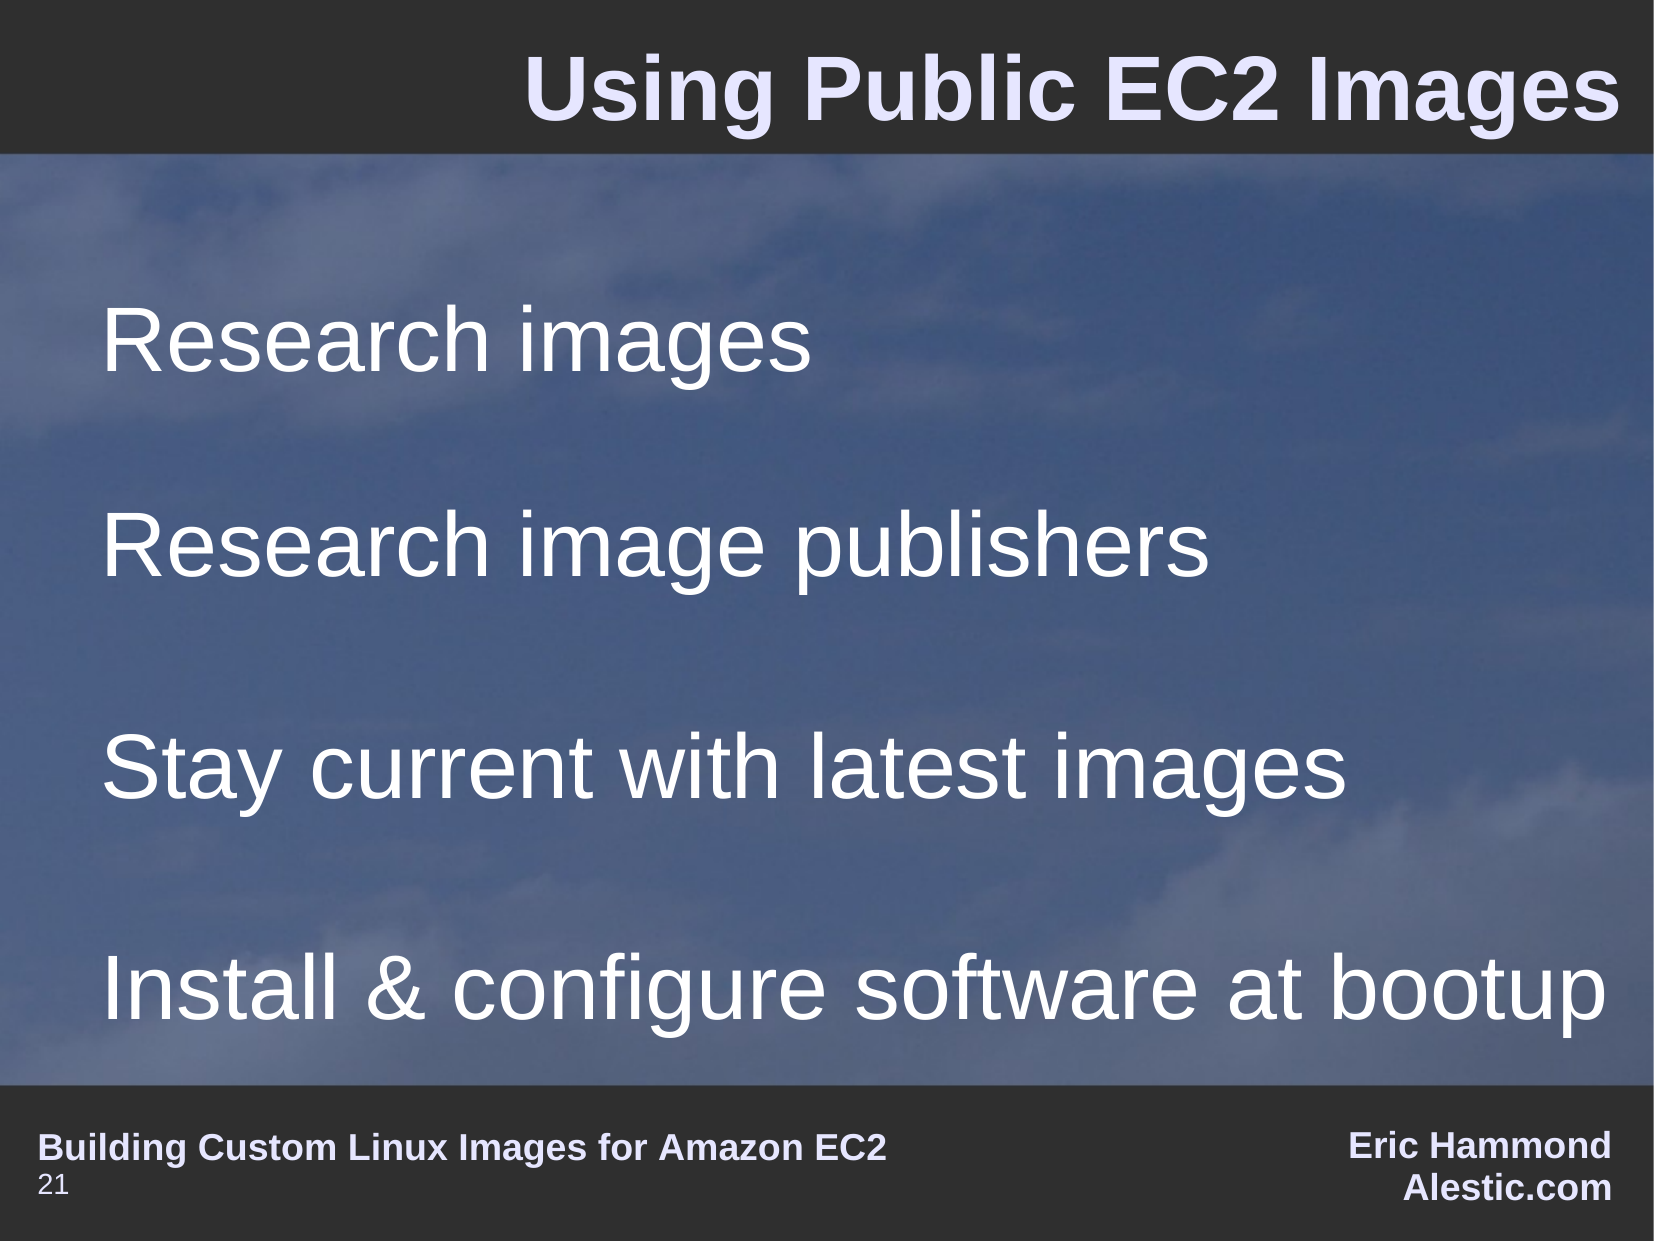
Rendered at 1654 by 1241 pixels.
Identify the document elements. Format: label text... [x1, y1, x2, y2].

picture [0, 0, 1654, 1241]
title Eric Hammond Alestic.com [1299, 1092, 1613, 1241]
list Research images Research image publishers Stay current with latest images Install & configure software at bootup [29, 177, 1625, 1049]
title Using Public EC2 Images [29, 29, 1625, 148]
